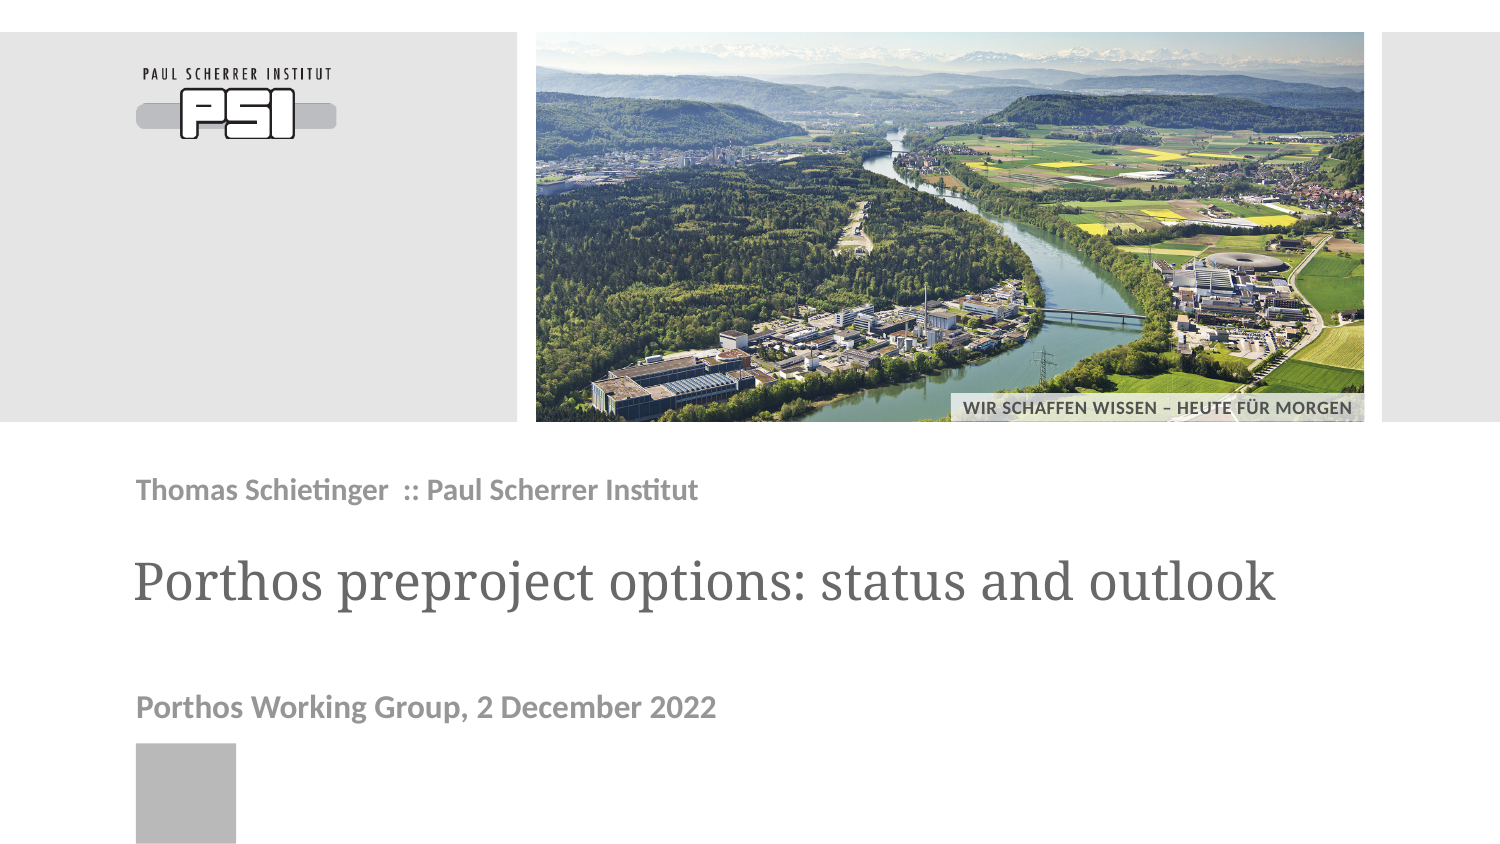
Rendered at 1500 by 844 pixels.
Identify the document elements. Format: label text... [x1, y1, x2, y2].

title Porthos preproject options: status and outlook [133, 548, 1441, 636]
picture [539, 32, 1365, 422]
list Porthos Working Group, 2 December 2022 [135, 680, 1441, 729]
subtitle Thomas Schietinger :: Paul Scherrer Institut [135, 465, 1441, 511]
